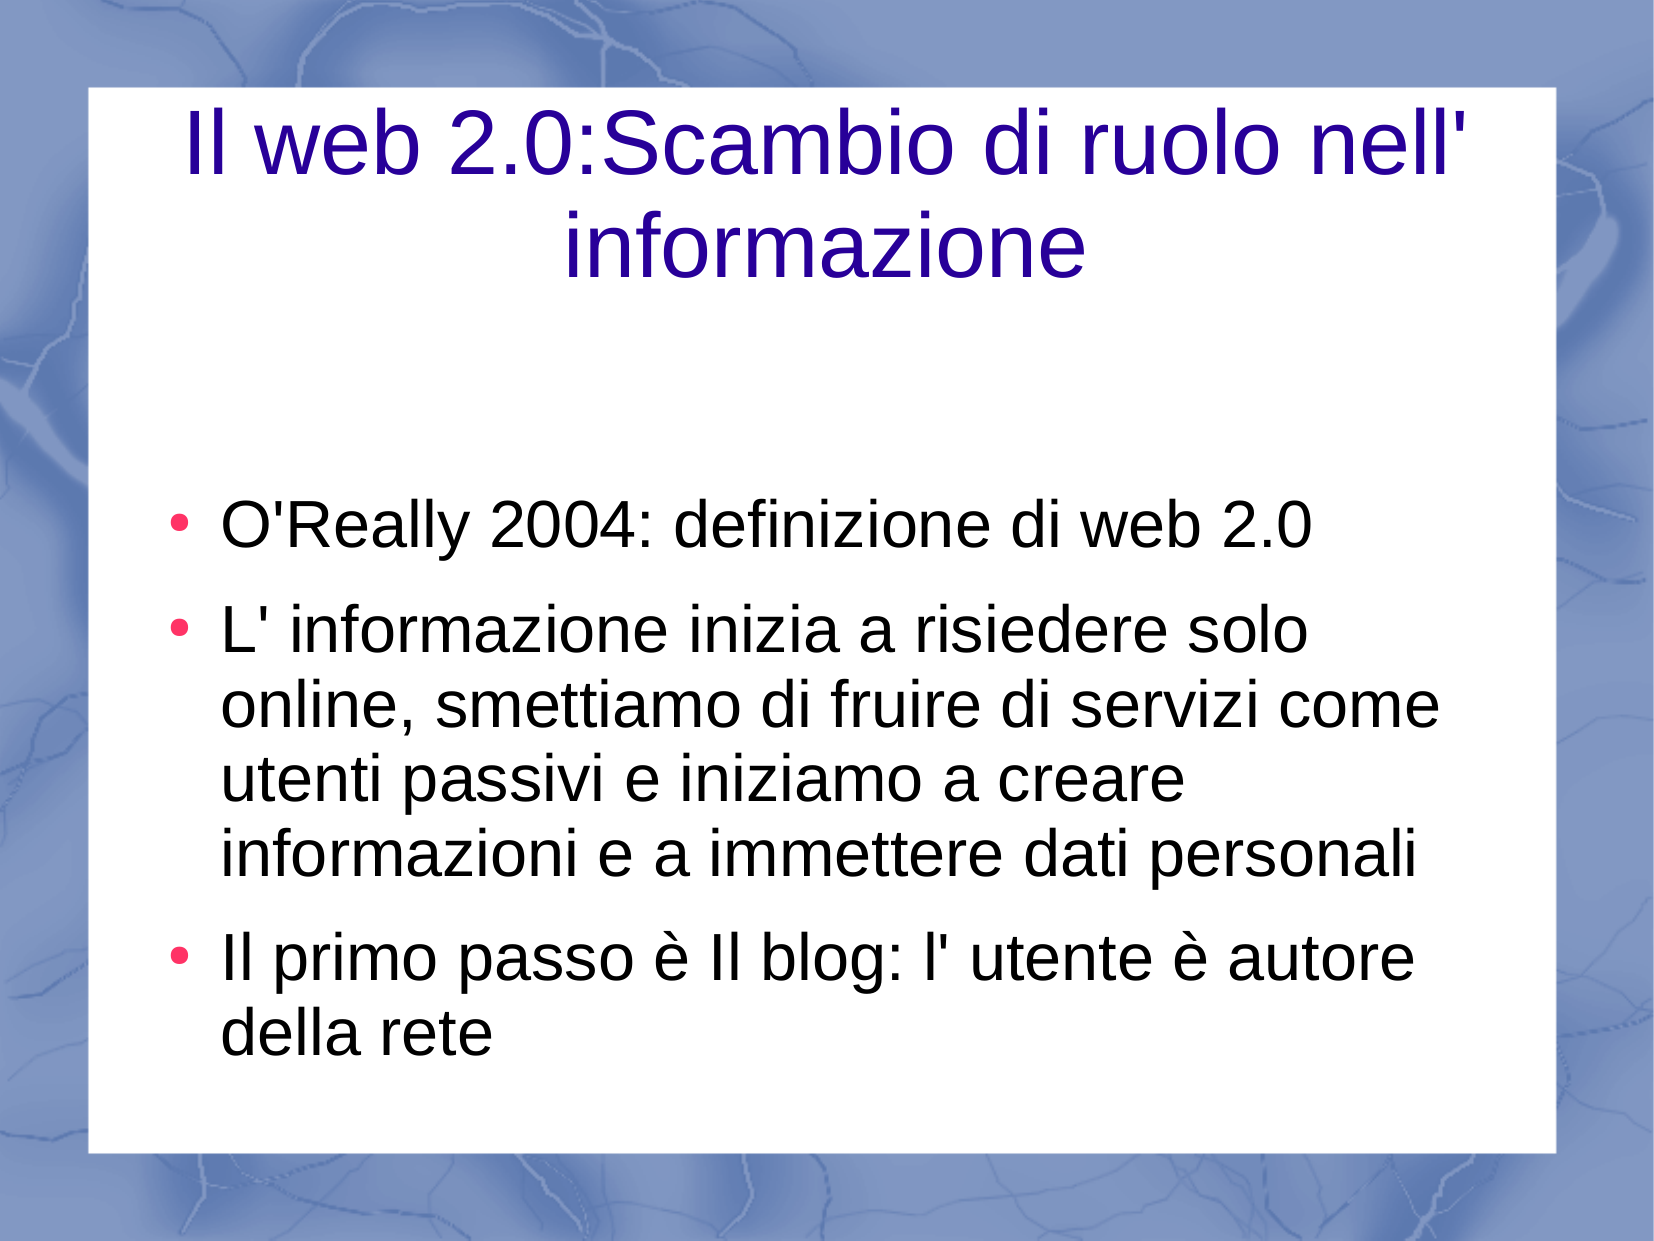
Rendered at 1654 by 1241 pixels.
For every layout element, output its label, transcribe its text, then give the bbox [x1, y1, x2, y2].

title Il web 2.0:Scambio di ruolo nell' informazione [118, 91, 1536, 297]
picture [0, 0, 1654, 1241]
list O'Really 2004: definizione di web 2.0 L' informazione inizia a risiedere solo online, smettiamo di fruire di servizi come utenti passivi e iniziamo a creare informazioni e a immettere dati personali Il primo passo è Il blog: l' utente è autore della rete [150, 487, 1501, 1175]
